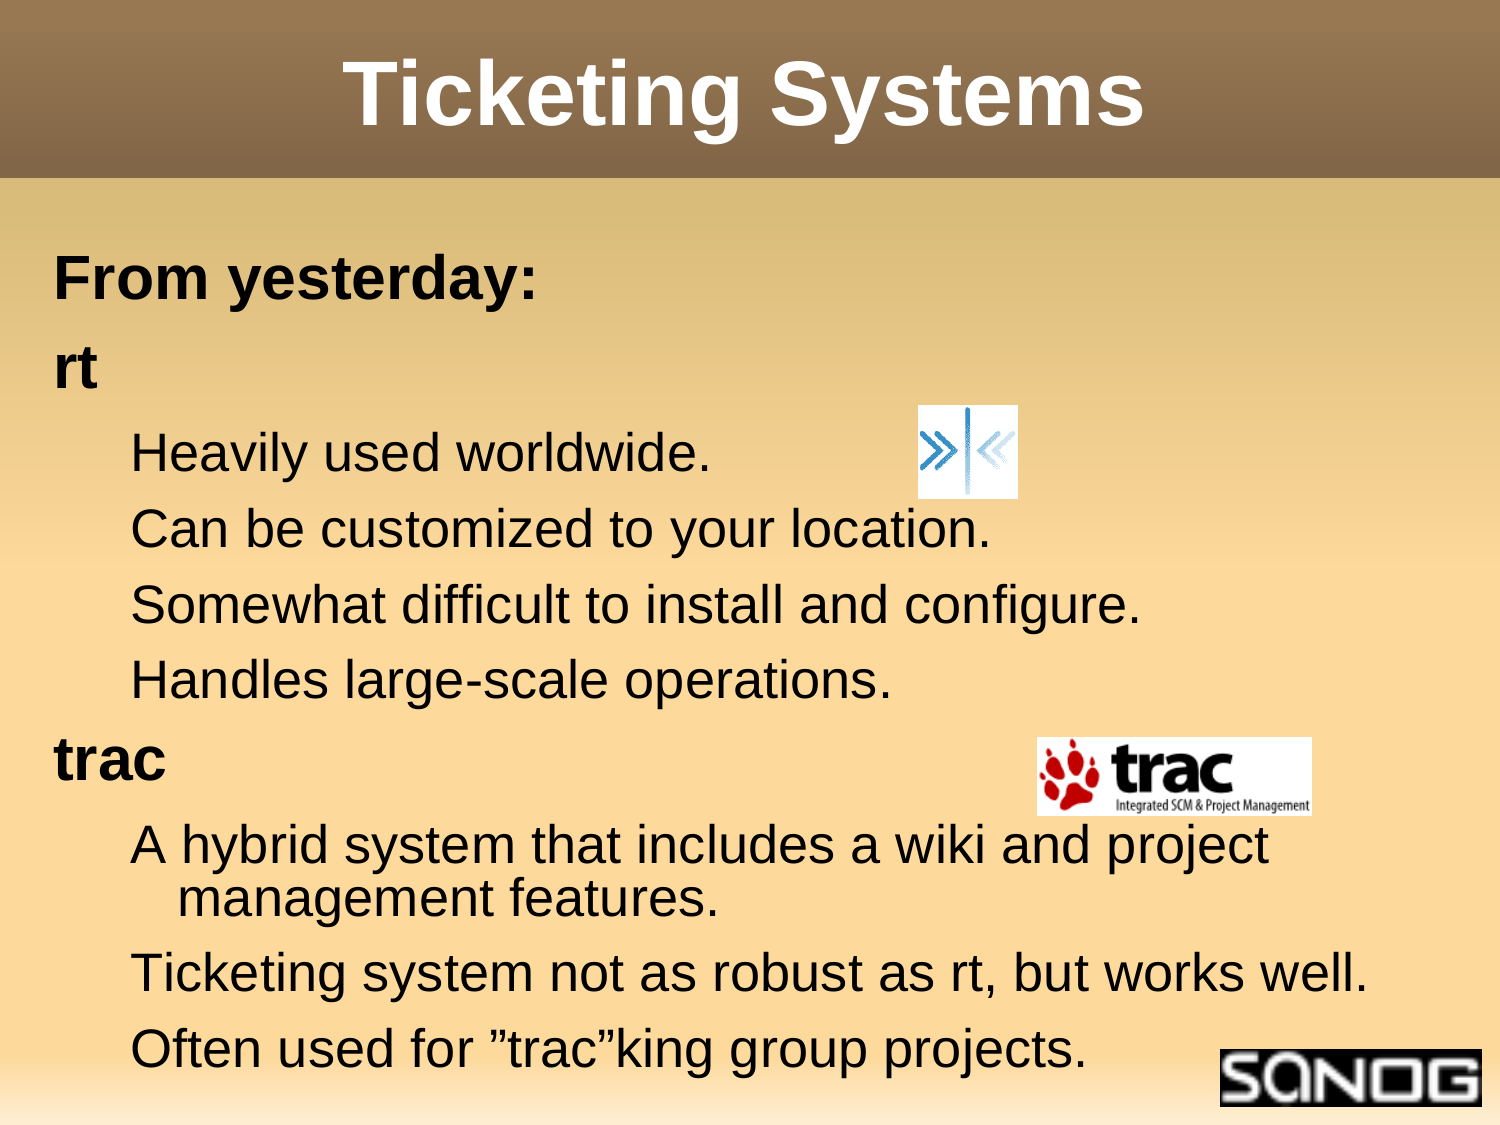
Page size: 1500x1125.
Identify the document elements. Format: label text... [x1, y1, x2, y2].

title Ticketing Systems [69, 0, 1420, 188]
picture [0, 0, 1500, 1125]
list From yesterday: rt Heavily used worldwide. Can be customized to your location. Somewhat difficult to install and configure. Handles large-scale operations. trac A hybrid system that includes a wiki and project management features. Ticketing system not as robust as rt, but works well. Often used for ”trac”king group projects. [35, 251, 1483, 1088]
